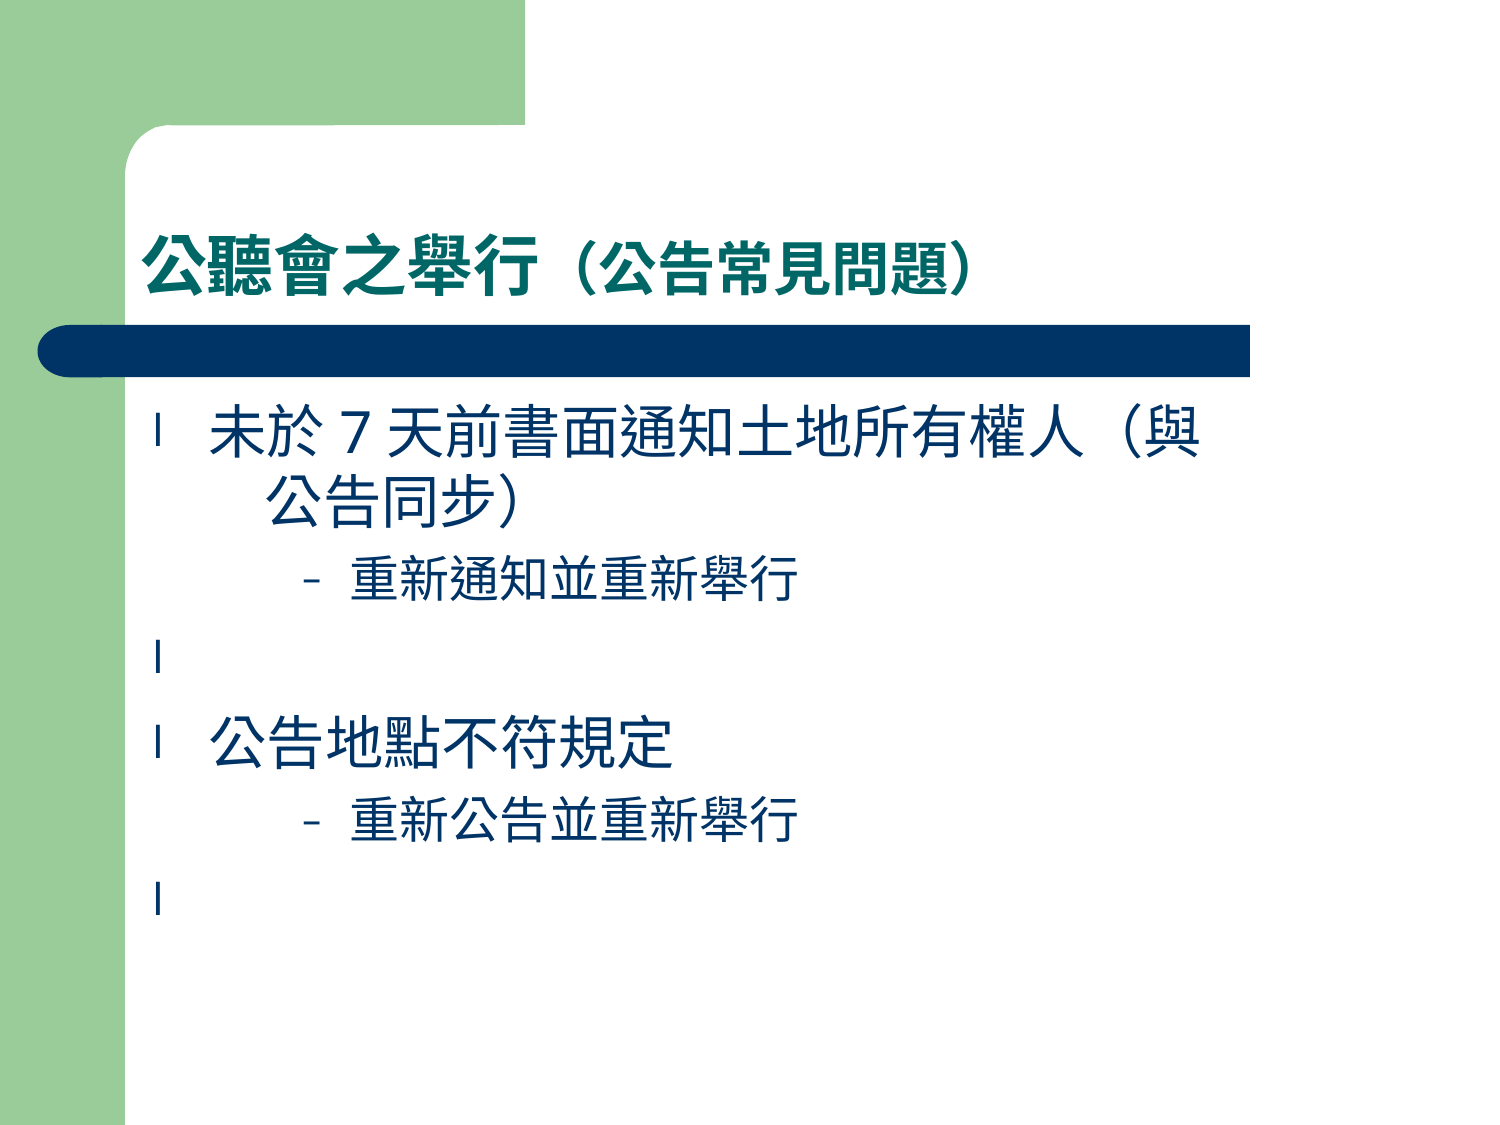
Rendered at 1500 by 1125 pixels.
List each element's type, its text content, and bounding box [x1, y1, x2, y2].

list 未於7天前書面通知土地所有權人（與公告同步） 重新通知並重新舉行 公告地點不符規定 重新公告並重新舉行 [137, 387, 1247, 999]
title 公聽會之舉行（公告常見問題） [125, 125, 1426, 313]
